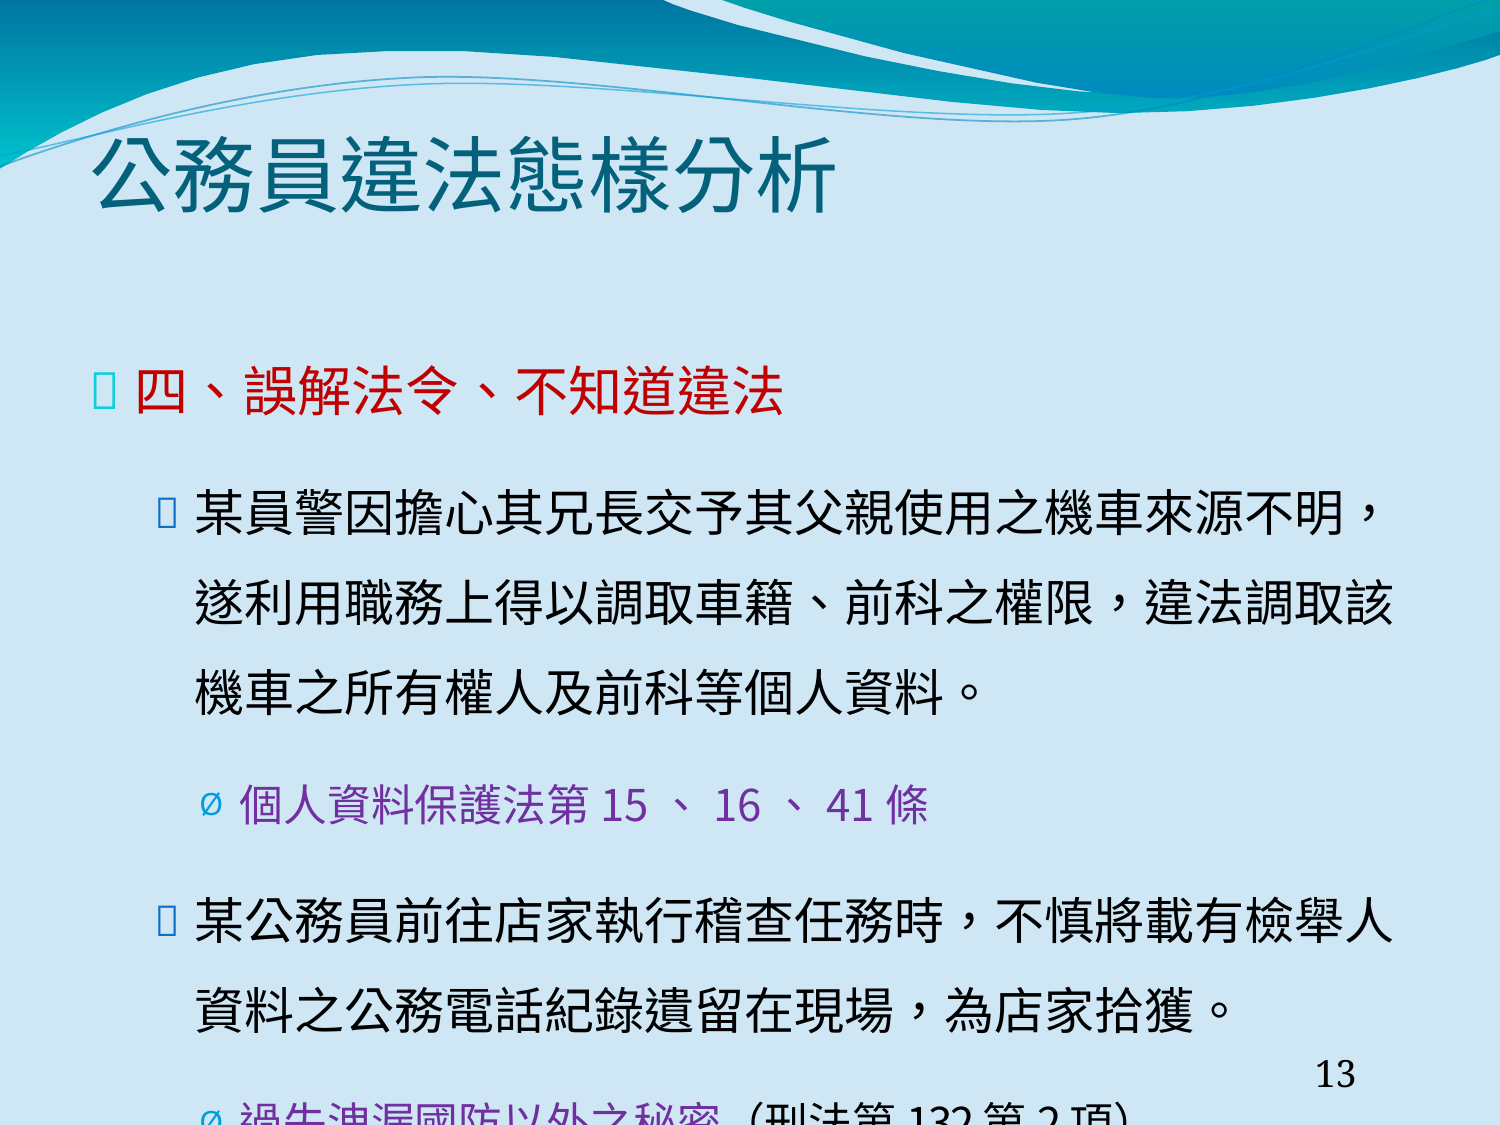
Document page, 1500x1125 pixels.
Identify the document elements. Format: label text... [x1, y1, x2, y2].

slide_number <編號> [1299, 1042, 1425, 1103]
list 四、誤解法令、不知道違法 某員警因擔心其兄長交予其父親使用之機車來源不明，遂利用職務上得以調取車籍、前科之權限，違法調取該機車之所有權人及前科等個人資料。 個人資料保護法第15、16、41條 某公務員前往店家執行稽查任務時，不慎將載有檢舉人資料之公務電話紀錄遺留在現場，為店家拾獲。 過失洩漏國防以外之秘密（刑法第132第2項） [75, 317, 1425, 1038]
title 公務員違法態樣分析 [75, 115, 1425, 303]
